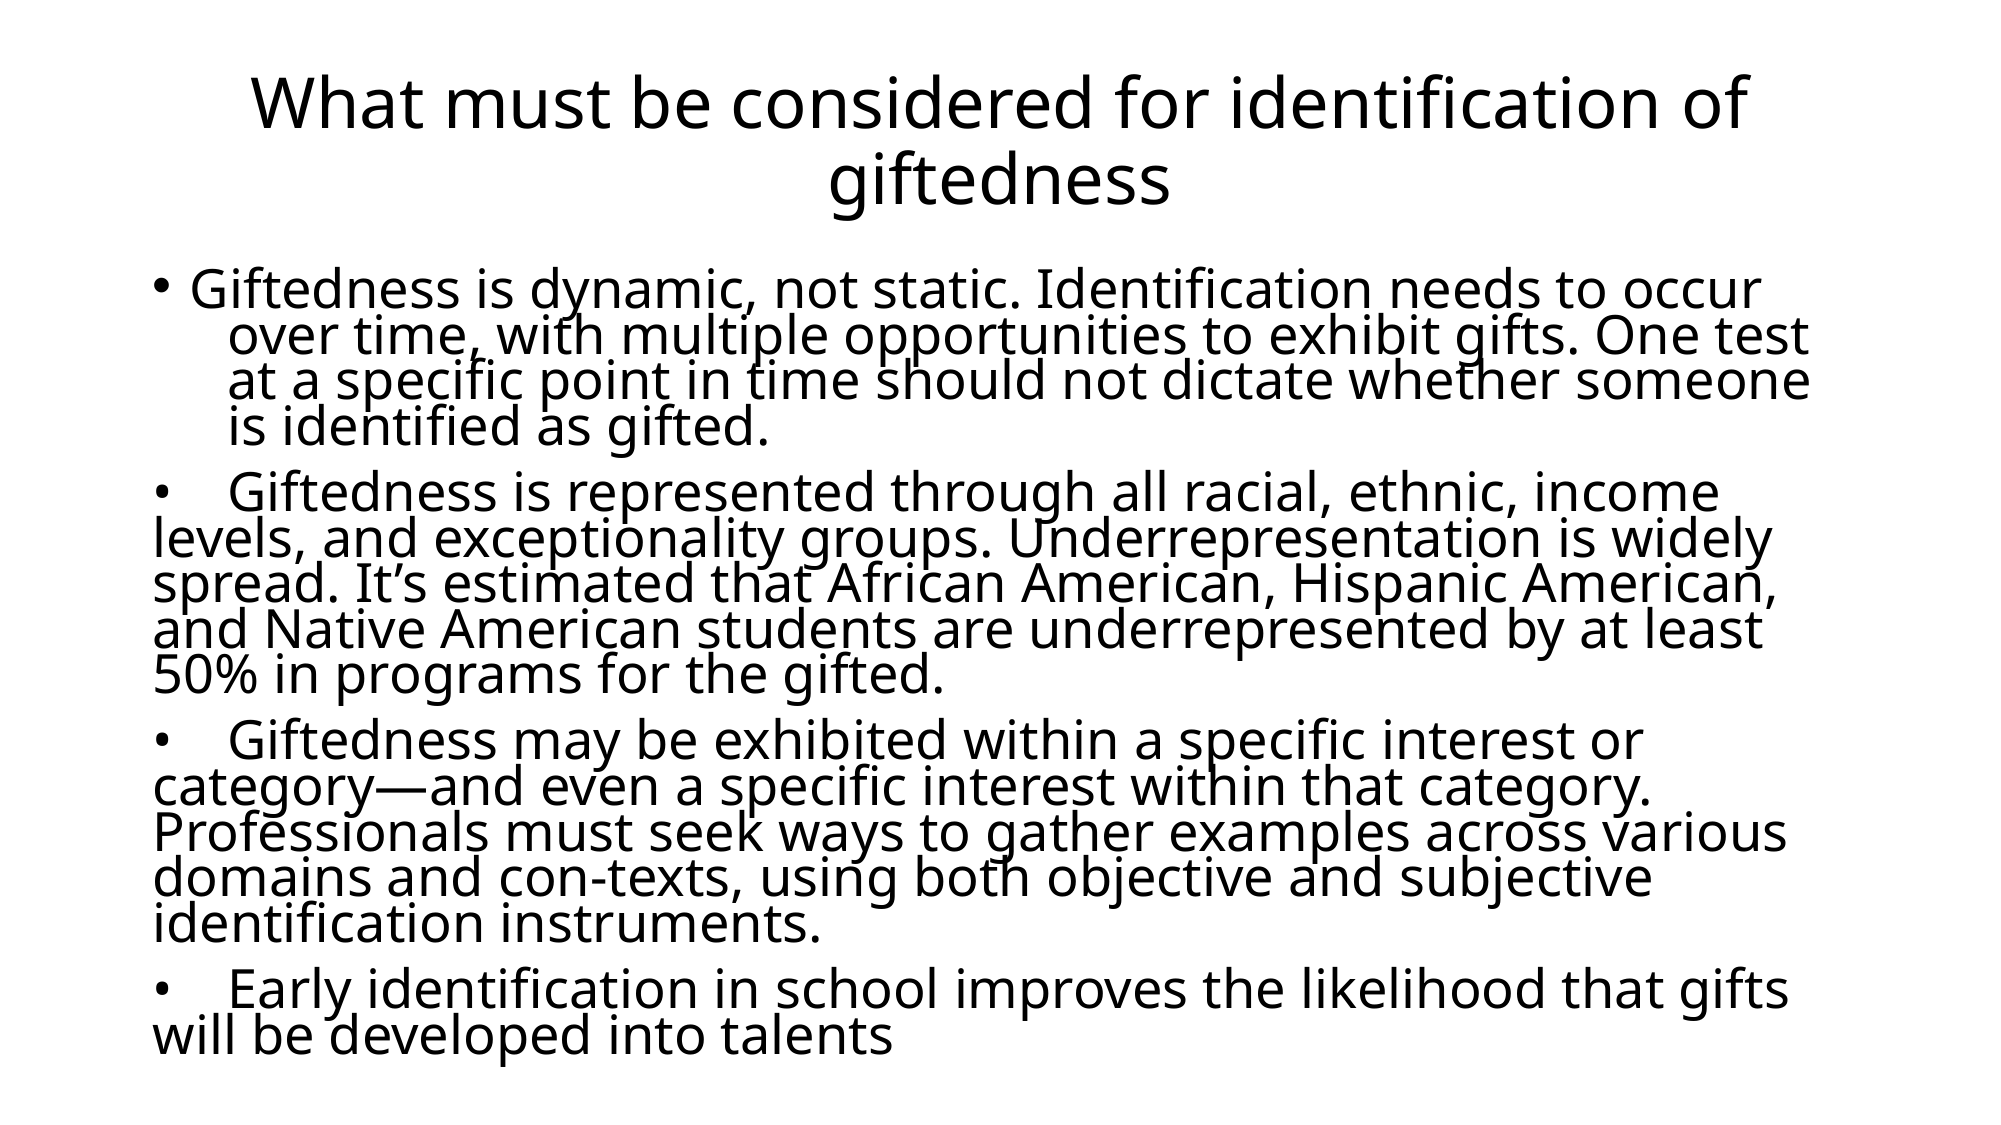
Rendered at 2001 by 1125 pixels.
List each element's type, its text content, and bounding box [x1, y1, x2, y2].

list Giftedness is dynamic, not static. Identification needs to occur over time, with multiple opportunities to exhibit gifts. One test at a specific point in time should not dictate whether someone is identified as gifted. • Giftedness is represented through all racial, ethnic, income levels, and exceptionality groups. Underrepresentation is widely spread. It’s estimated that African American, Hispanic American, and Native American students are underrepresented by at least 50% in programs for the gifted. • Giftedness may be exhibited within a specific interest or category—and even a specific interest within that category. Professionals must seek ways to gather examples across various domains and con-texts, using both objective and subjective identification instruments. • Early identification in school improves the likelihood that gifts will be developed into talents [137, 264, 1863, 1081]
title What must be considered for identification of giftedness [137, 59, 1863, 228]
